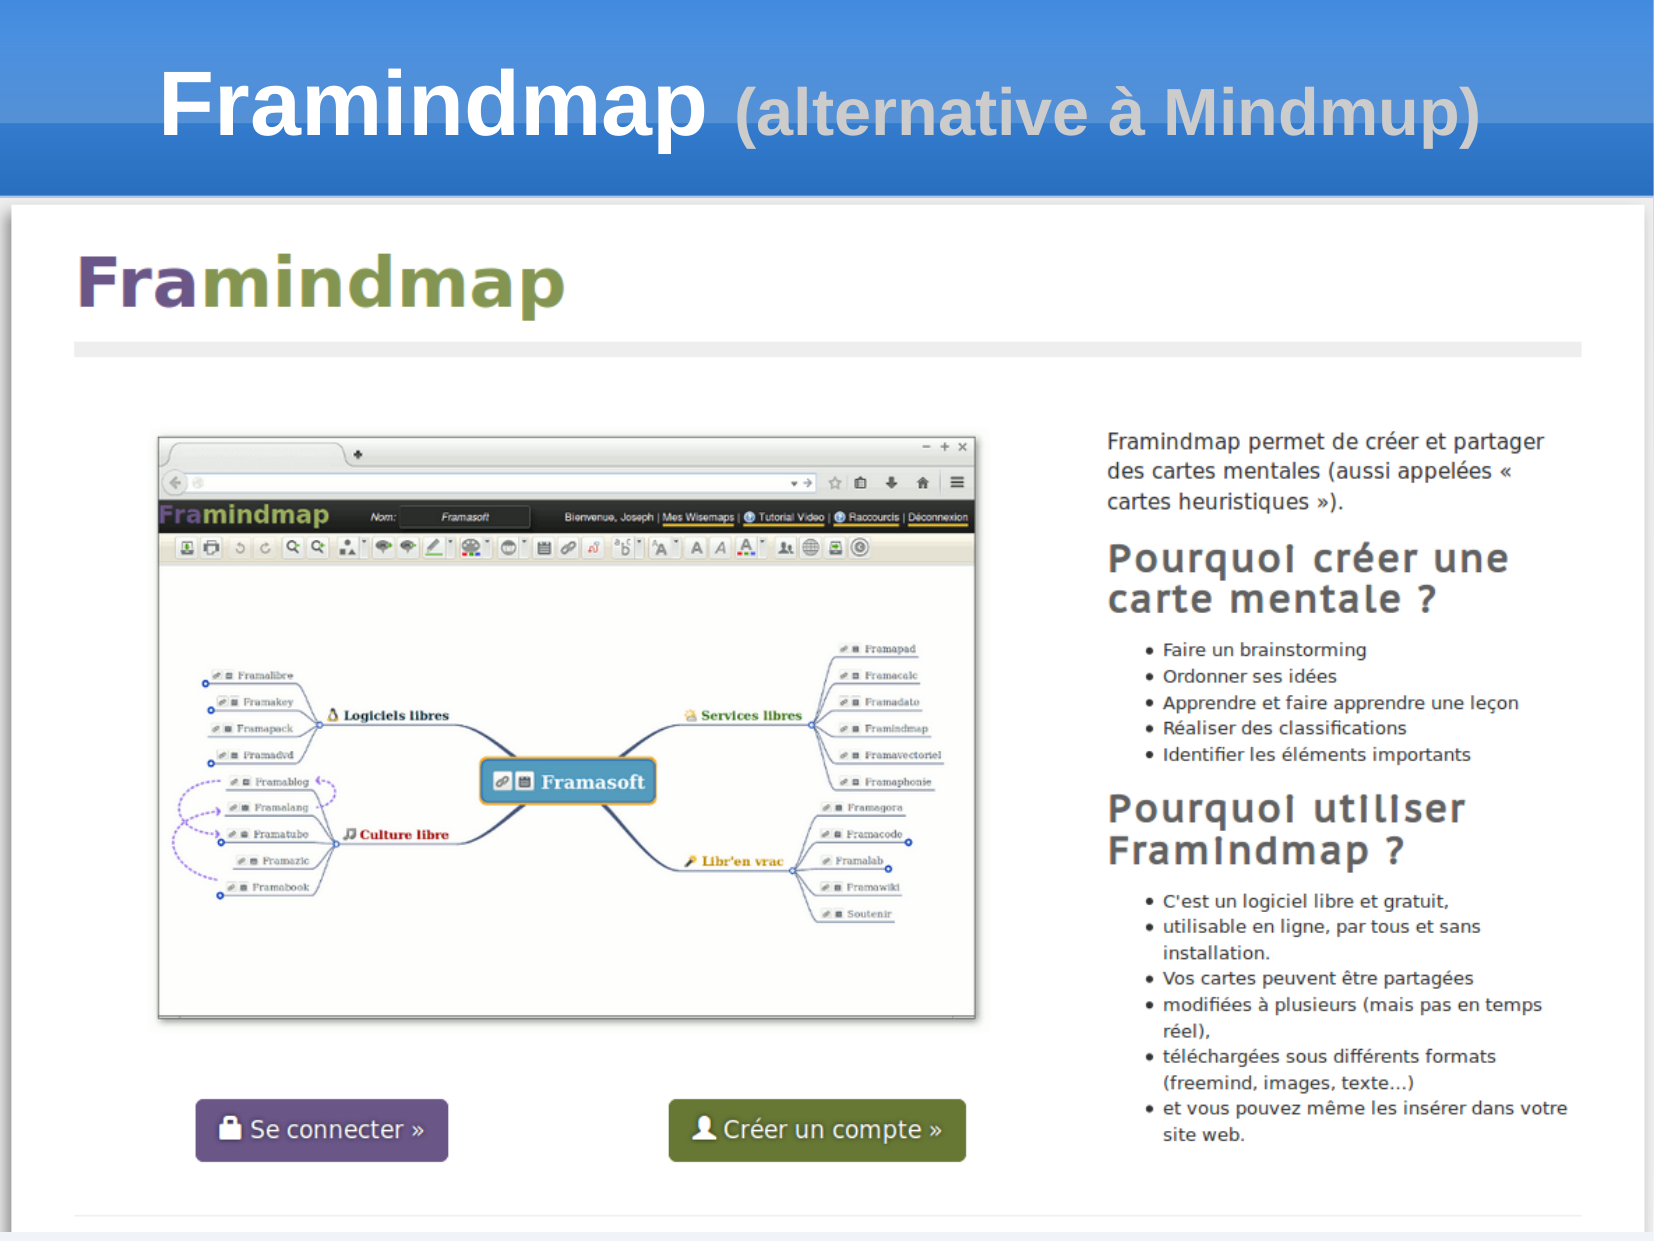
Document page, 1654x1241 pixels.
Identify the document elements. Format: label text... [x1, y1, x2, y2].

picture [0, 0, 1654, 1241]
title Framindmap (alternative à Mindmup) [76, 0, 1565, 198]
